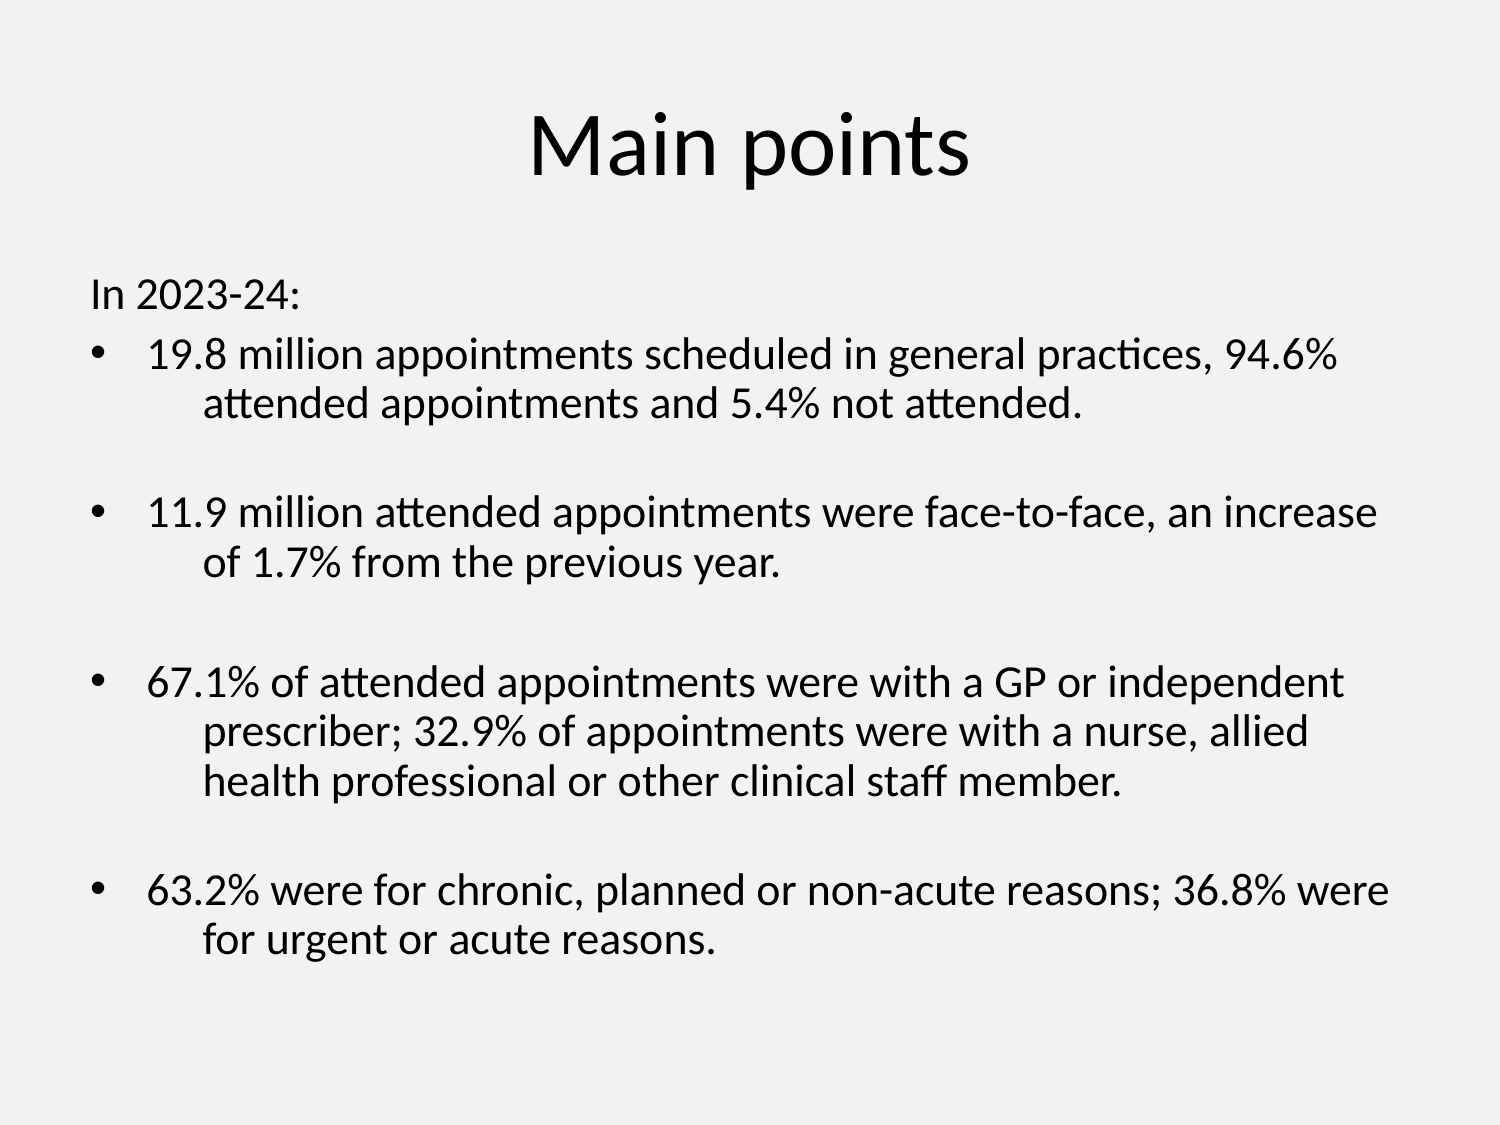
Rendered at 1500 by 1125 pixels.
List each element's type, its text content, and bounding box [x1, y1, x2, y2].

title Main points [75, 45, 1426, 233]
list In 2023-24: 19.8 million appointments scheduled in general practices, 94.6% attended appointments and 5.4% not attended. 11.9 million attended appointments were face-to-face, an increase of 1.7% from the previous year. 67.1% of attended appointments were with a GP or independent prescriber; 32.9% of appointments were with a nurse, allied health professional or other clinical staff member. 63.2% were for chronic, planned or non-acute reasons; 36.8% were for urgent or acute reasons. [75, 262, 1426, 1005]
